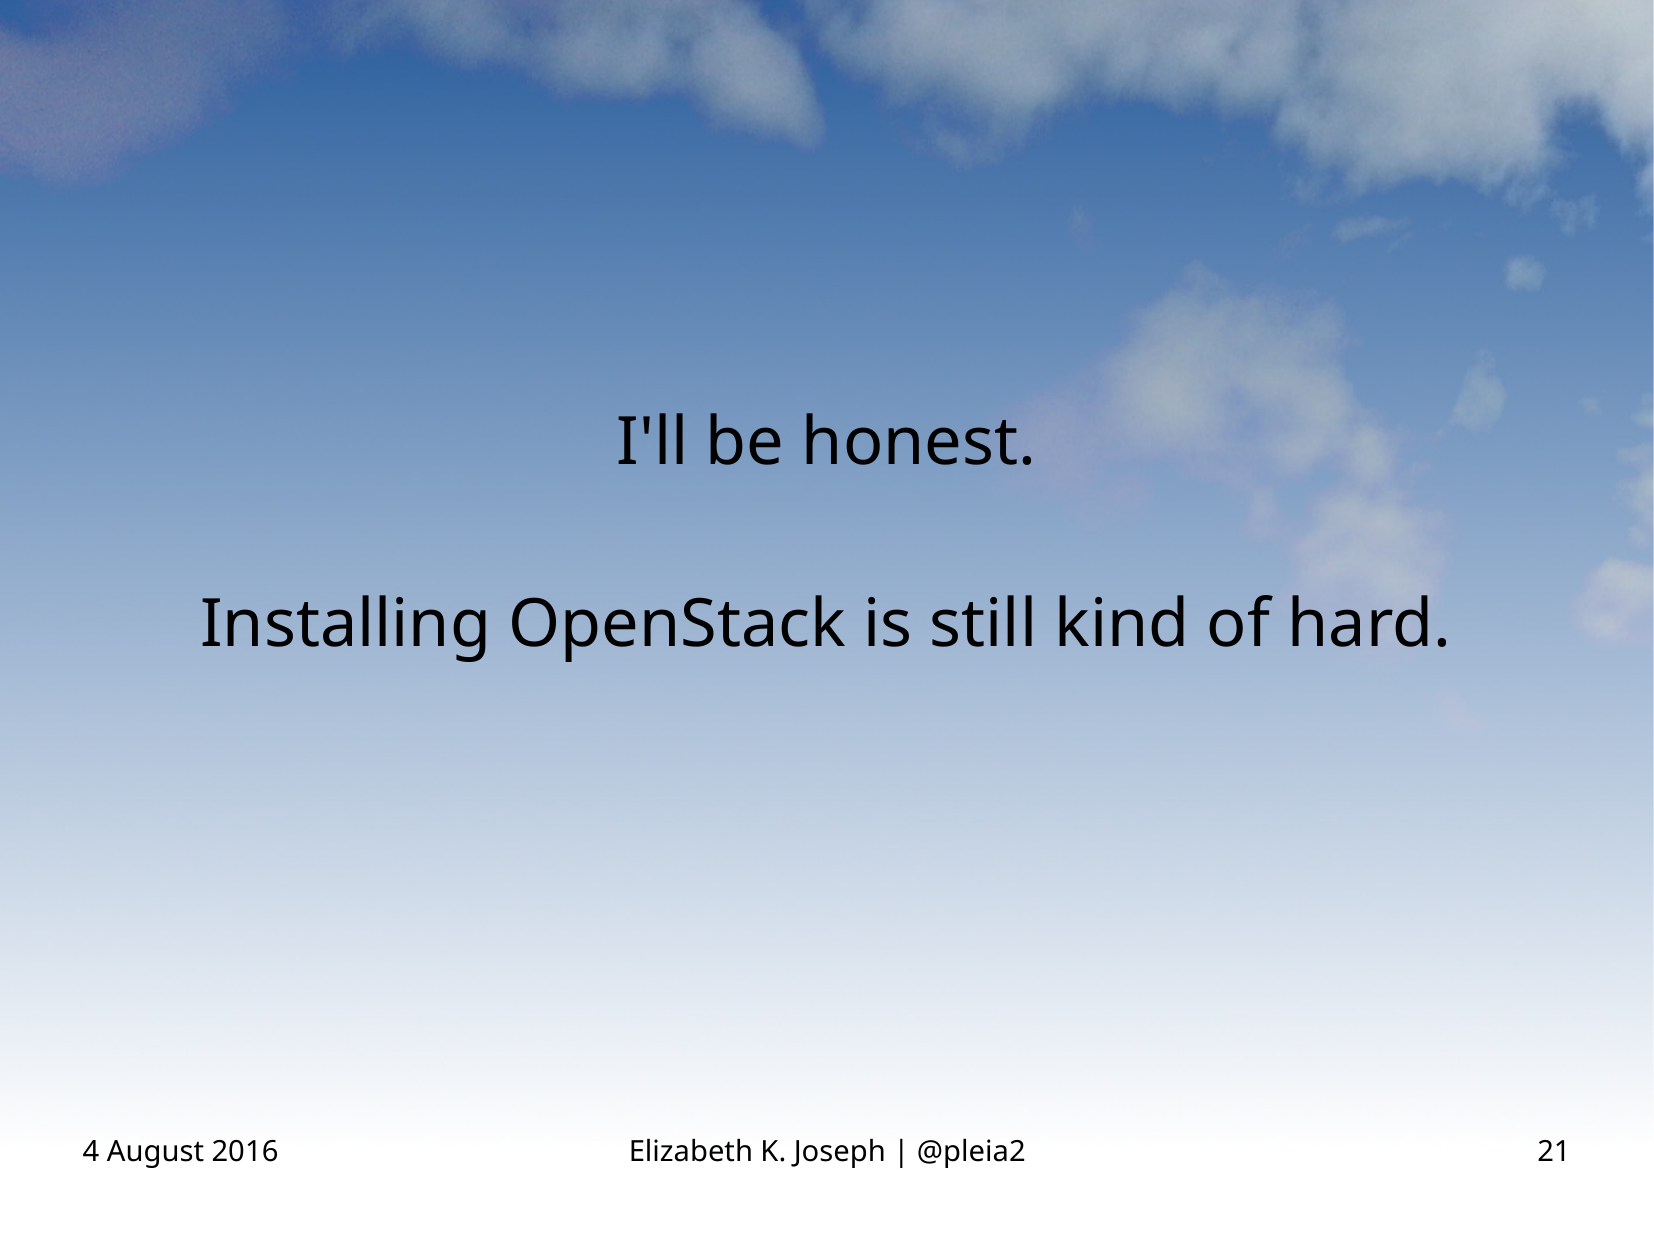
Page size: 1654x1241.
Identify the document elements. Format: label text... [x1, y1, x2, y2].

subtitle I'll be honest. Installing OpenStack is still kind of hard. [82, 49, 1571, 1010]
picture [0, 0, 1654, 1241]
